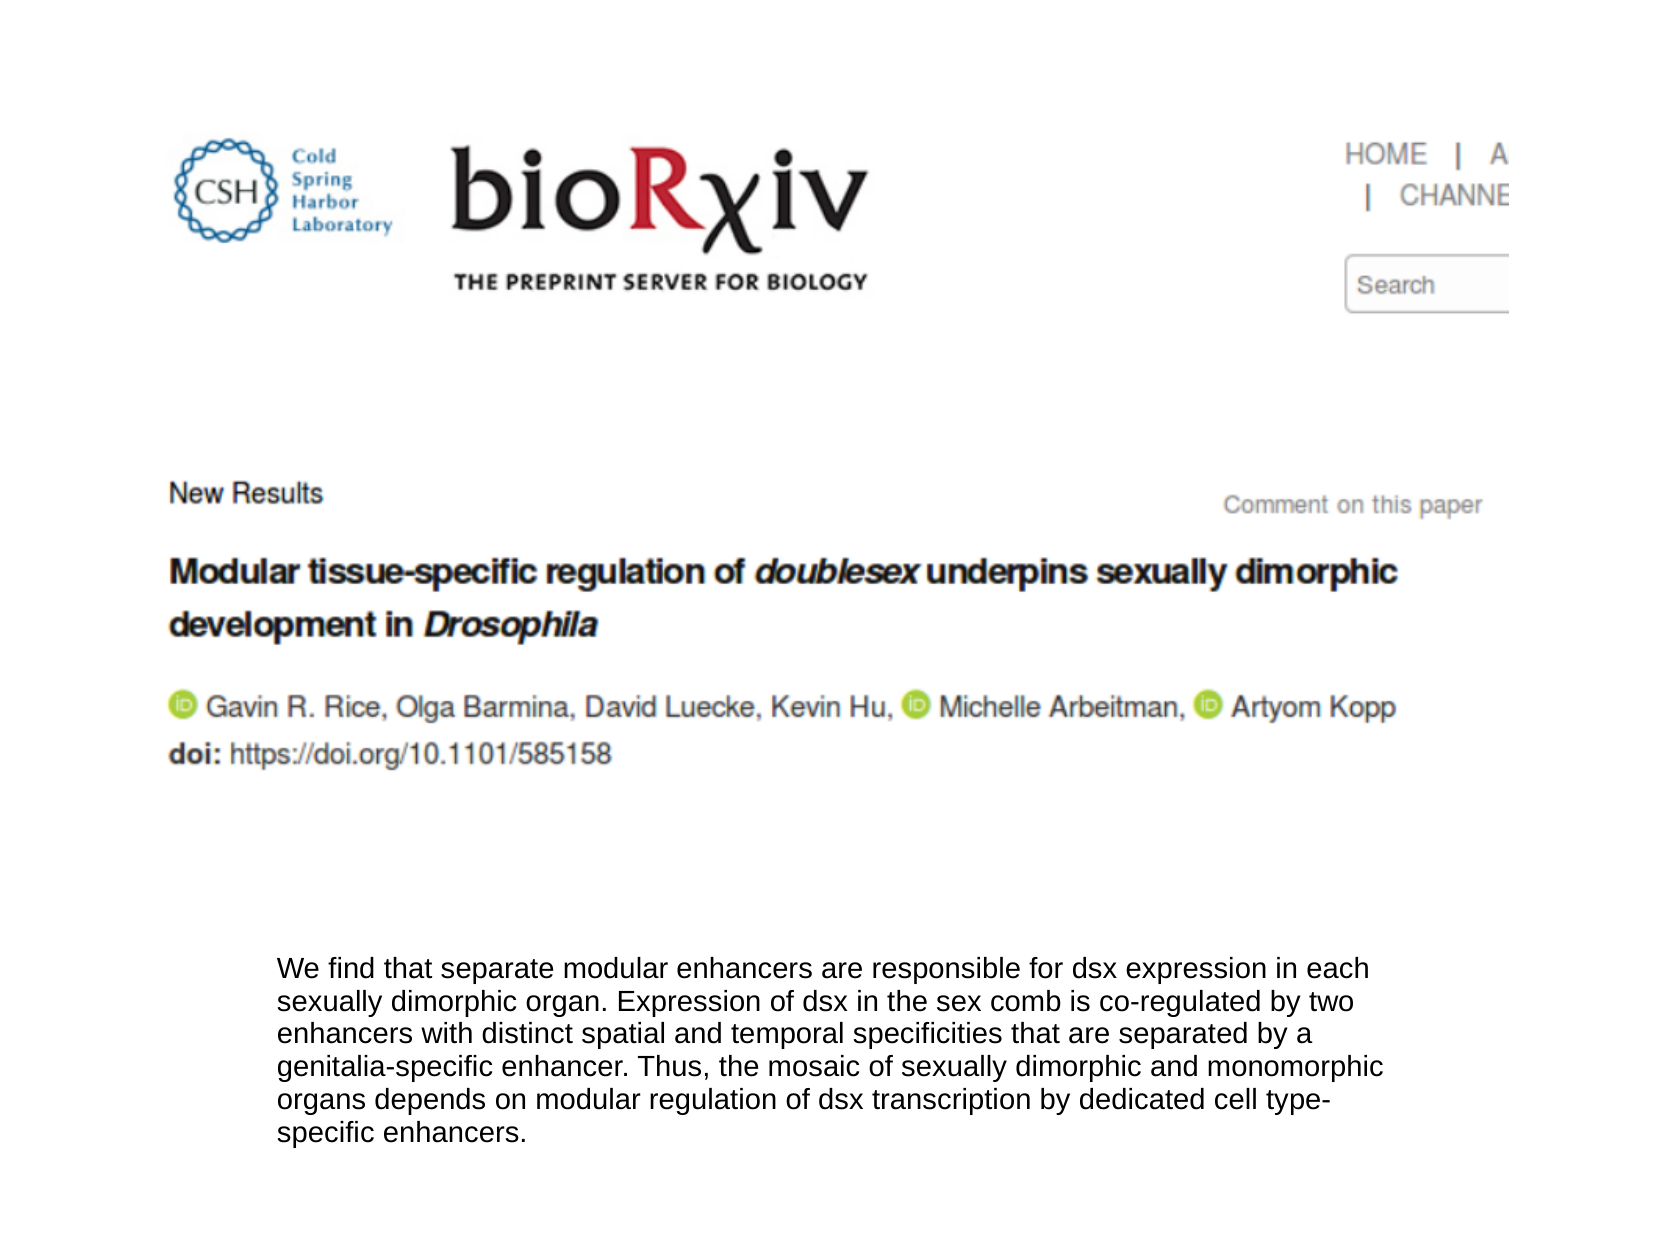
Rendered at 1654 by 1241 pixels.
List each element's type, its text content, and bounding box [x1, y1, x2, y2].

text_box We find that separate modular enhancers are responsible for dsx expression in each sexually dimorphic organ. Expression of dsx in the sex comb is co-regulated by two enhancers with distinct spatial and temporal specificities that are separated by a genitalia-specific enhancer. Thus, the mosaic of sexually dimorphic and monomorphic organs depends on modular regulation of dsx transcription by dedicated cell type-specific enhancers. [262, 944, 1441, 1156]
picture [147, 93, 1509, 778]
